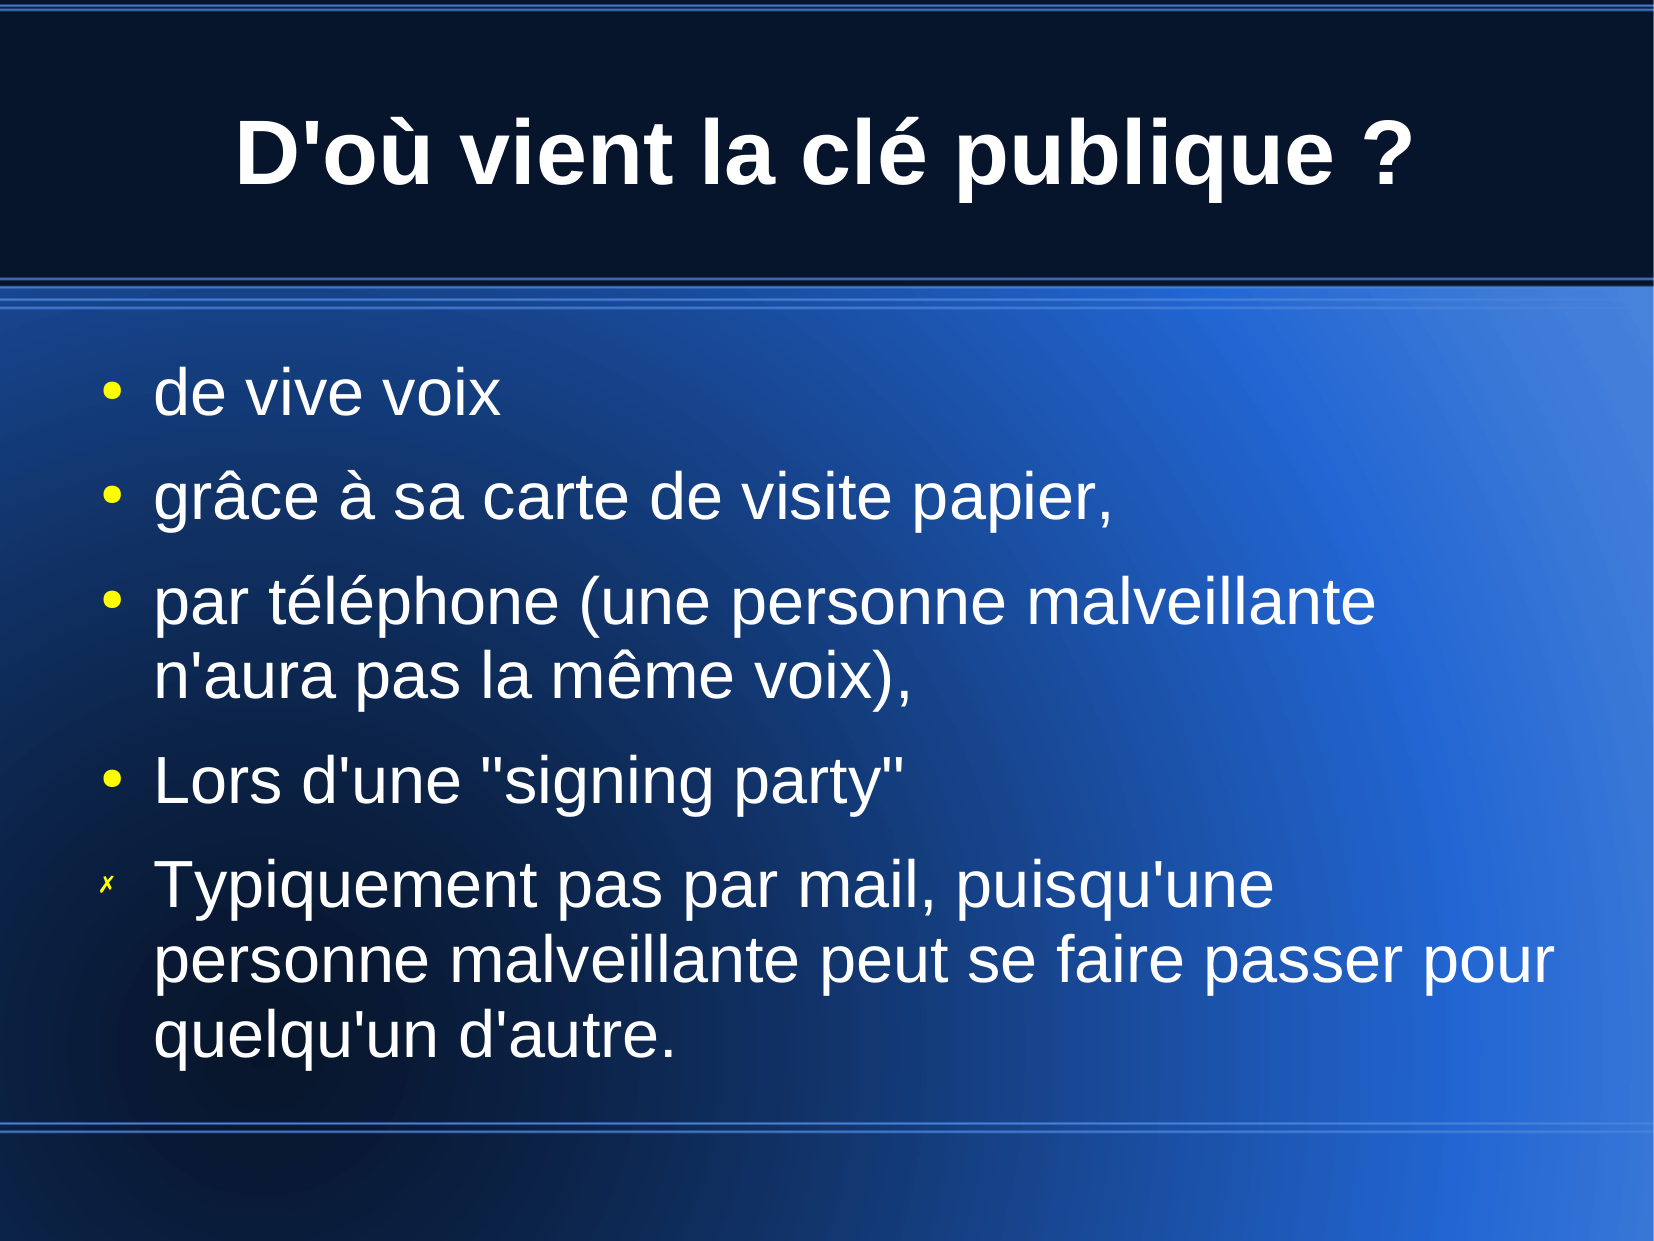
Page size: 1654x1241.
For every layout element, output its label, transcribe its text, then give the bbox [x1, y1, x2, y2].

picture [0, 0, 1654, 1241]
list de vive voix grâce à sa carte de visite papier, par téléphone (une personne malveillante n'aura pas la même voix), Lors d'une "signing party" Typiquement pas par mail, puisqu'une personne malveillante peut se faire passer pour quelqu'un d'autre. [82, 355, 1571, 1075]
title D'où vient la clé publique ? [82, 49, 1571, 257]
